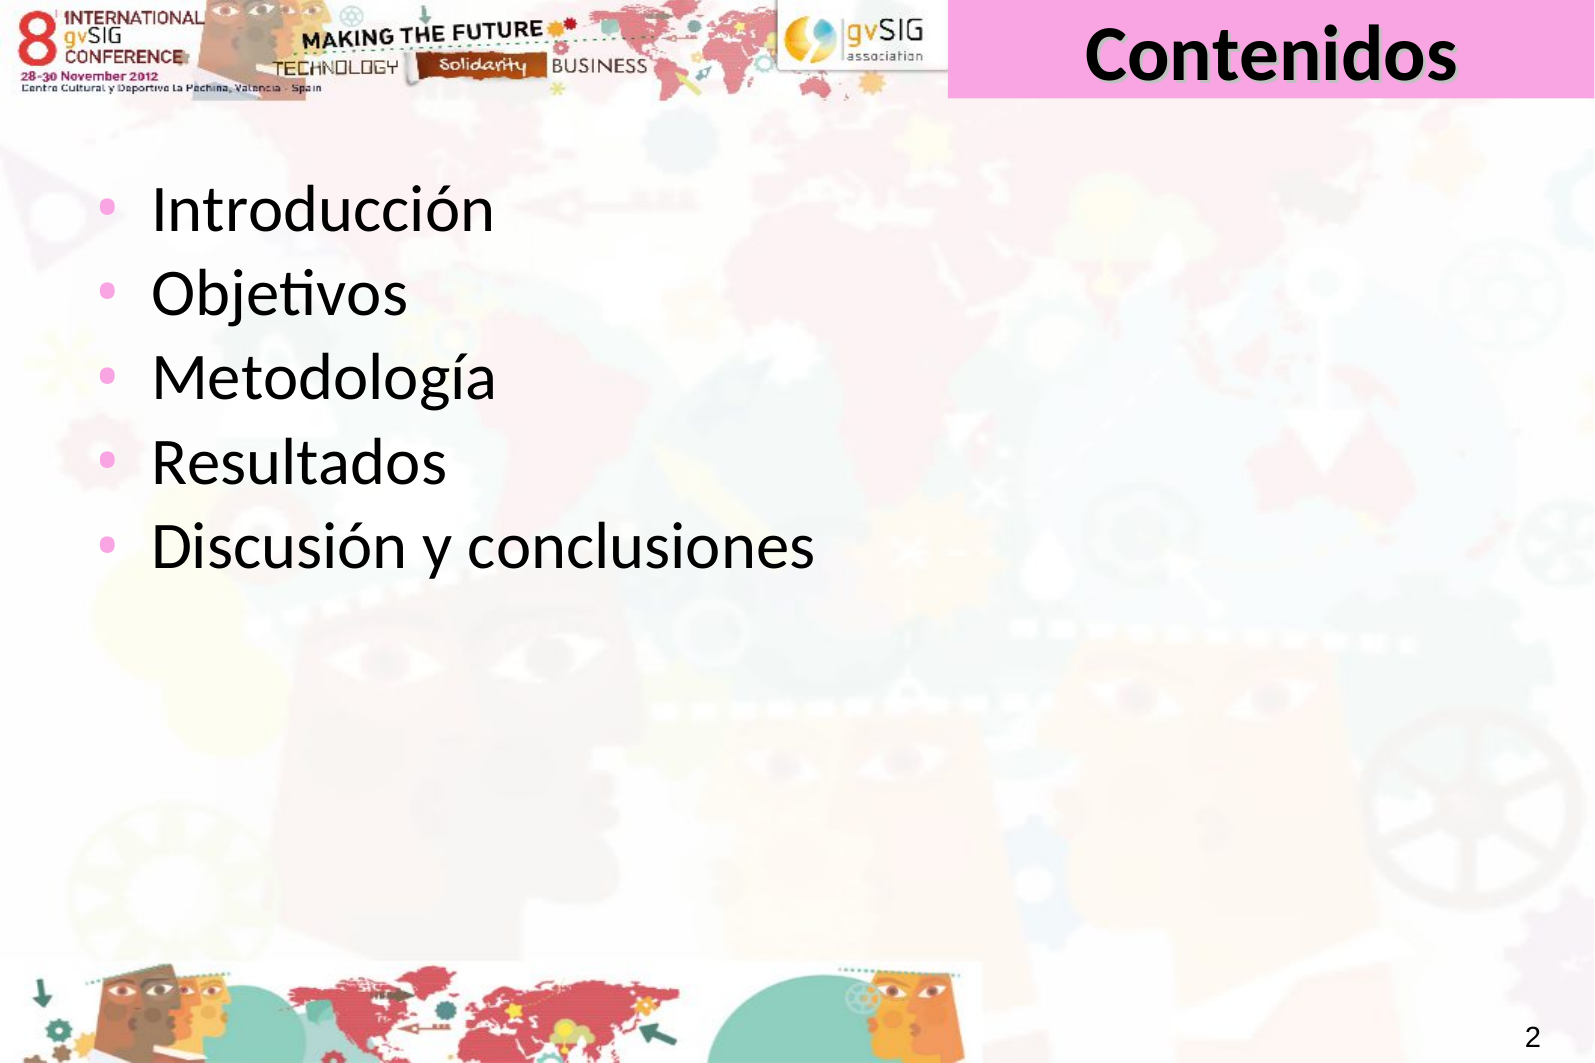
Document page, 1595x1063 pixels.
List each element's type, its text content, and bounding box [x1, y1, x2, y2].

text_box Contenidos [947, 0, 1595, 99]
text_box <número> [1510, 1011, 1595, 1063]
picture [0, 0, 1595, 1063]
list Introducción Objetivos Metodología Resultados Discusión y conclusiones [79, 166, 1515, 920]
